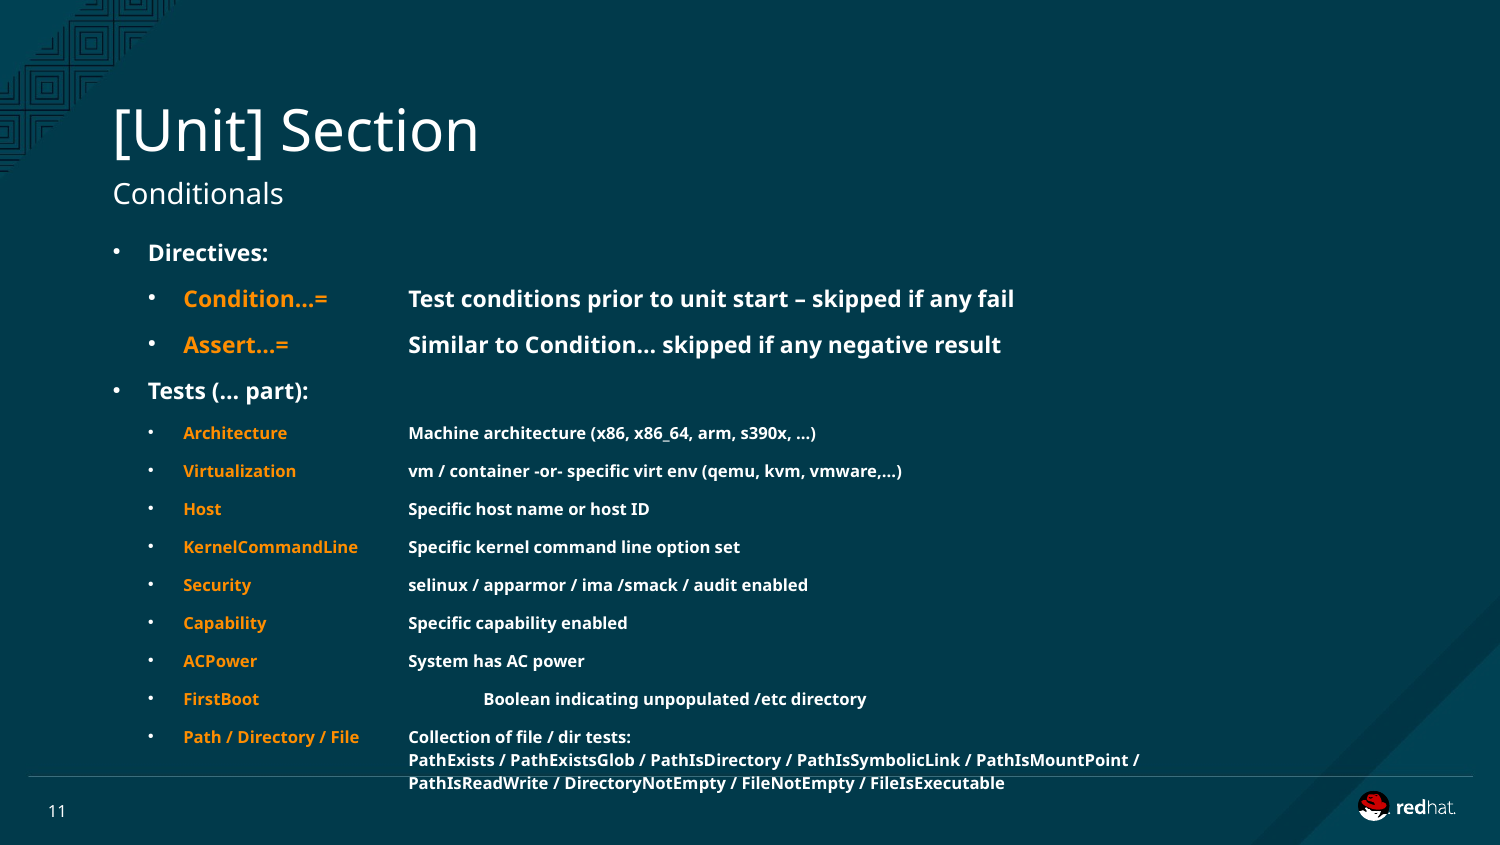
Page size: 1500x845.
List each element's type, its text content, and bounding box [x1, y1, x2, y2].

text_box Directives: Condition…= Test conditions prior to unit start – skipped if any fail Assert…= Similar to Condition… skipped if any negative result Tests (… part): Architecture Machine architecture (x86, x86_64, arm, s390x, …) Virtualization vm / container -or- specific virt env (qemu, kvm, vmware,…) Host Specific host name or host ID KernelCommandLine Specific kernel command line option set Security selinux / apparmor / ima /smack / audit enabled Capability Specific capability enabled ACPower System has AC power FirstBoot Boolean indicating unpopulated /etc directory Path / Directory / File Collection of file / dir tests: PathExists / PathExistsGlob / PathIsDirectory / PathIsSymbolicLink / PathIsMountPoint / PathIsReadWrite / DirectoryNotEmpty / FileNotEmpty / FileIsExecutable [112, 236, 1120, 768]
picture [99, 38, 103, 49]
subtitle Conditionals [112, 173, 1388, 237]
title [Unit] Section [112, 0, 1388, 169]
picture [34, 774, 1312, 778]
